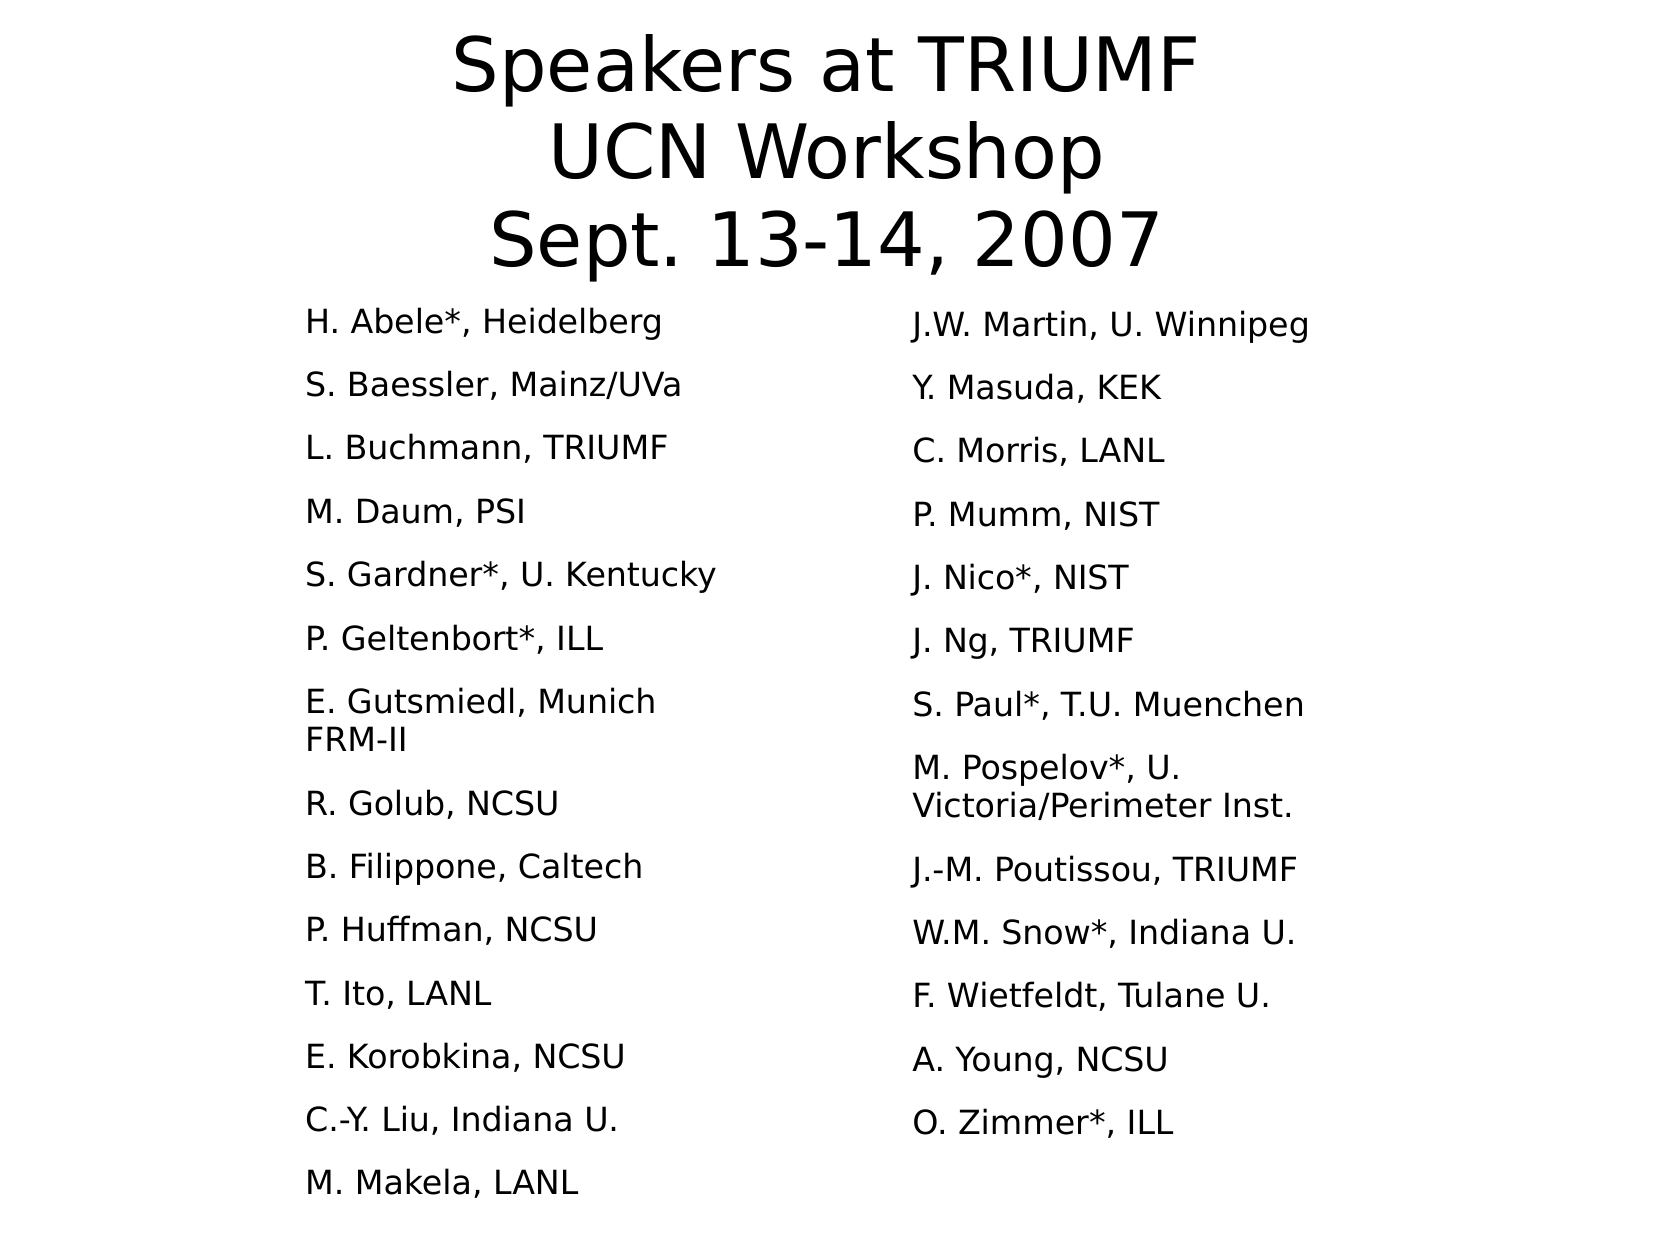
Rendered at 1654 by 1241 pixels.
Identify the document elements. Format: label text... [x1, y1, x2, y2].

title Speakers at TRIUMF UCN Workshop Sept. 13-14, 2007 [82, 22, 1571, 284]
text_box J.W. Martin, U. Winnipeg Y. Masuda, KEK C. Morris, LANL P. Mumm, NIST J. Nico*, NIST J. Ng, TRIUMF S. Paul*, T.U. Muenchen M. Pospelov*, U. Victoria/Perimeter Inst. J.-M. Poutissou, TRIUMF W.M. Snow*, Indiana U. F. Wietfeldt, Tulane U. A. Young, NCSU O. Zimmer*, ILL [897, 298, 1340, 1150]
text_box H. Abele*, Heidelberg S. Baessler, Mainz/UVa L. Buchmann, TRIUMF M. Daum, PSI S. Gardner*, U. Kentucky P. Geltenbort*, ILL E. Gutsmiedl, Munich FRM-II R. Golub, NCSU B. Filippone, Caltech P. Huffman, NCSU T. Ito, LANL E. Korobkina, NCSU C.-Y. Liu, Indiana U. M. Makela, LANL [290, 295, 733, 1211]
